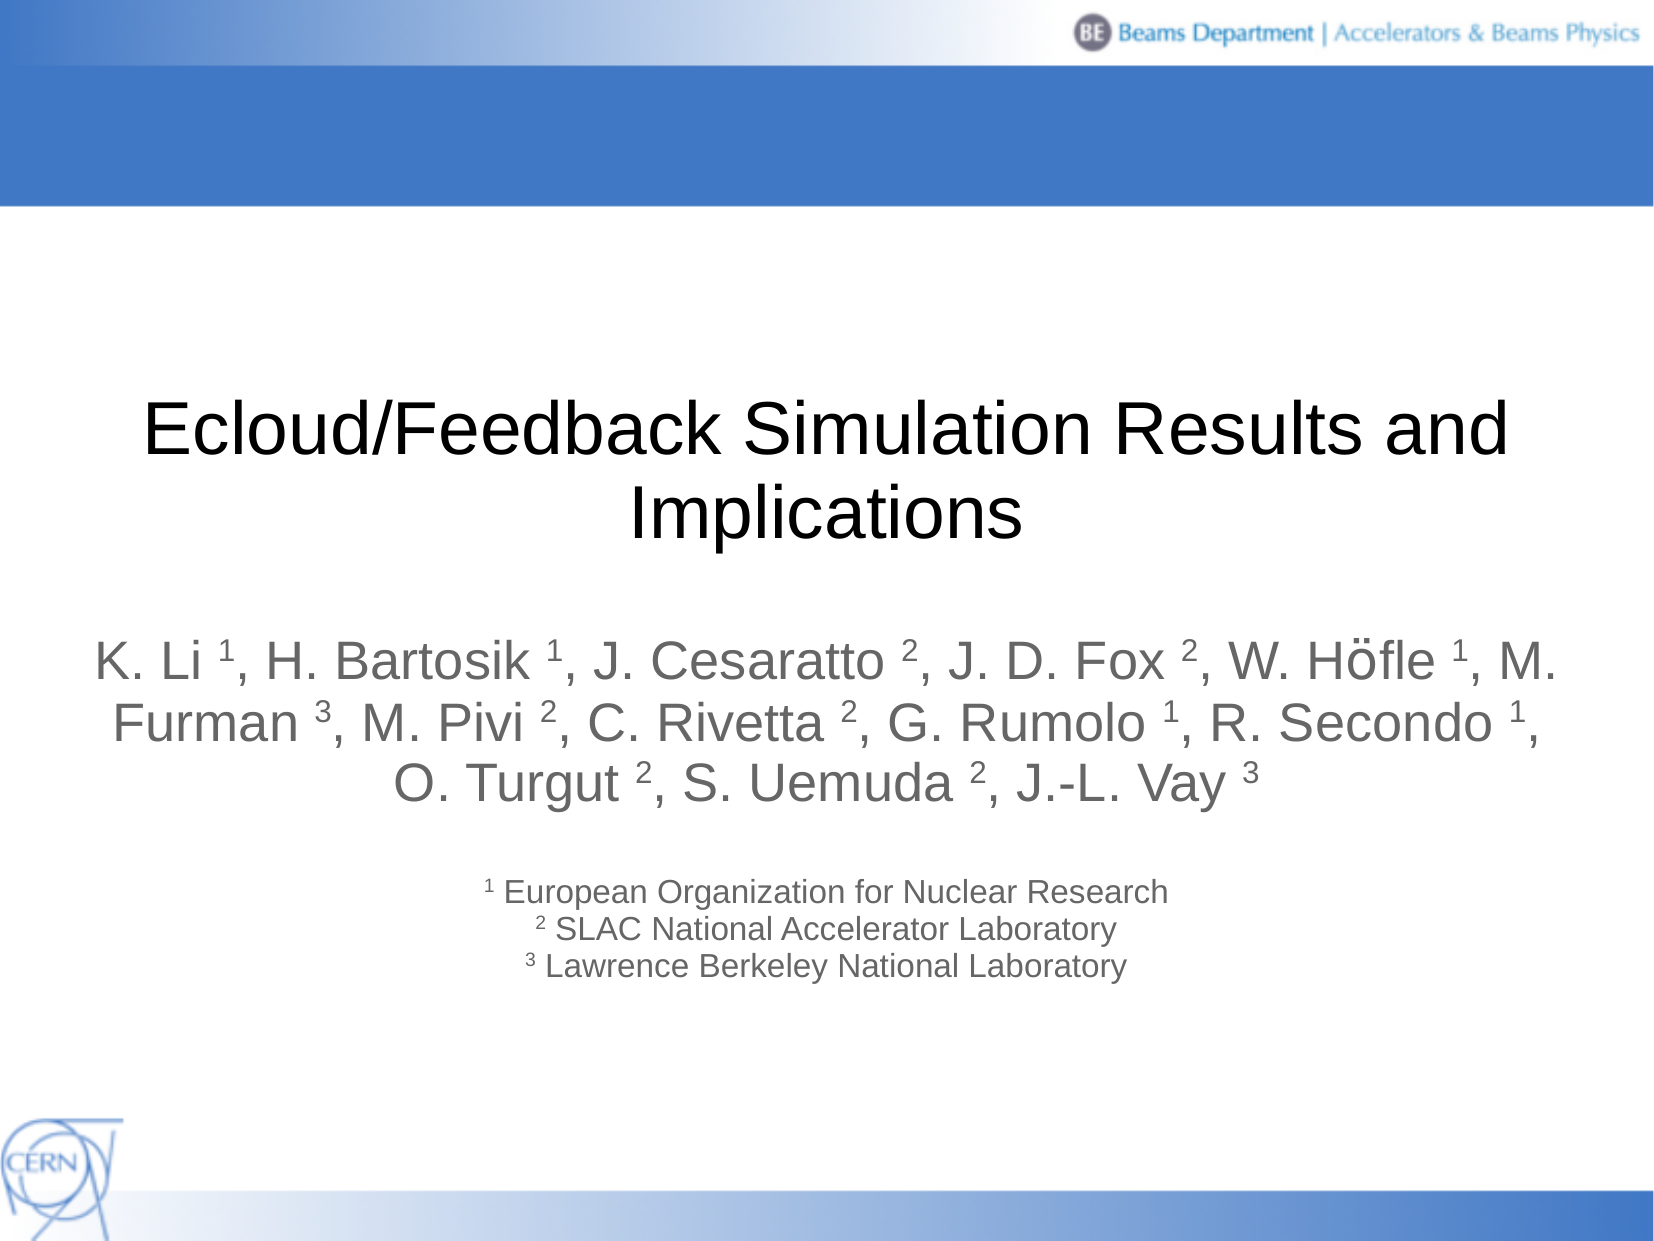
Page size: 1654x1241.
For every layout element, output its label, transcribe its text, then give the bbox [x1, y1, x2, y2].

picture [0, 0, 1654, 1241]
subtitle Ecloud/Feedback Simulation Results and Implications K. Li 1, H. Bartosik 1, J. Cesaratto 2, J. D. Fox 2, W. Höfle 1, M. Furman 3, M. Pivi 2, C. Rivetta 2, G. Rumolo 1, R. Secondo 1, O. Turgut 2, S. Uemuda 2, J.-L. Vay 3 1 European Organization for Nuclear Research 2 SLAC National Accelerator Laboratory 3 Lawrence Berkeley National Laboratory [82, 262, 1571, 1109]
